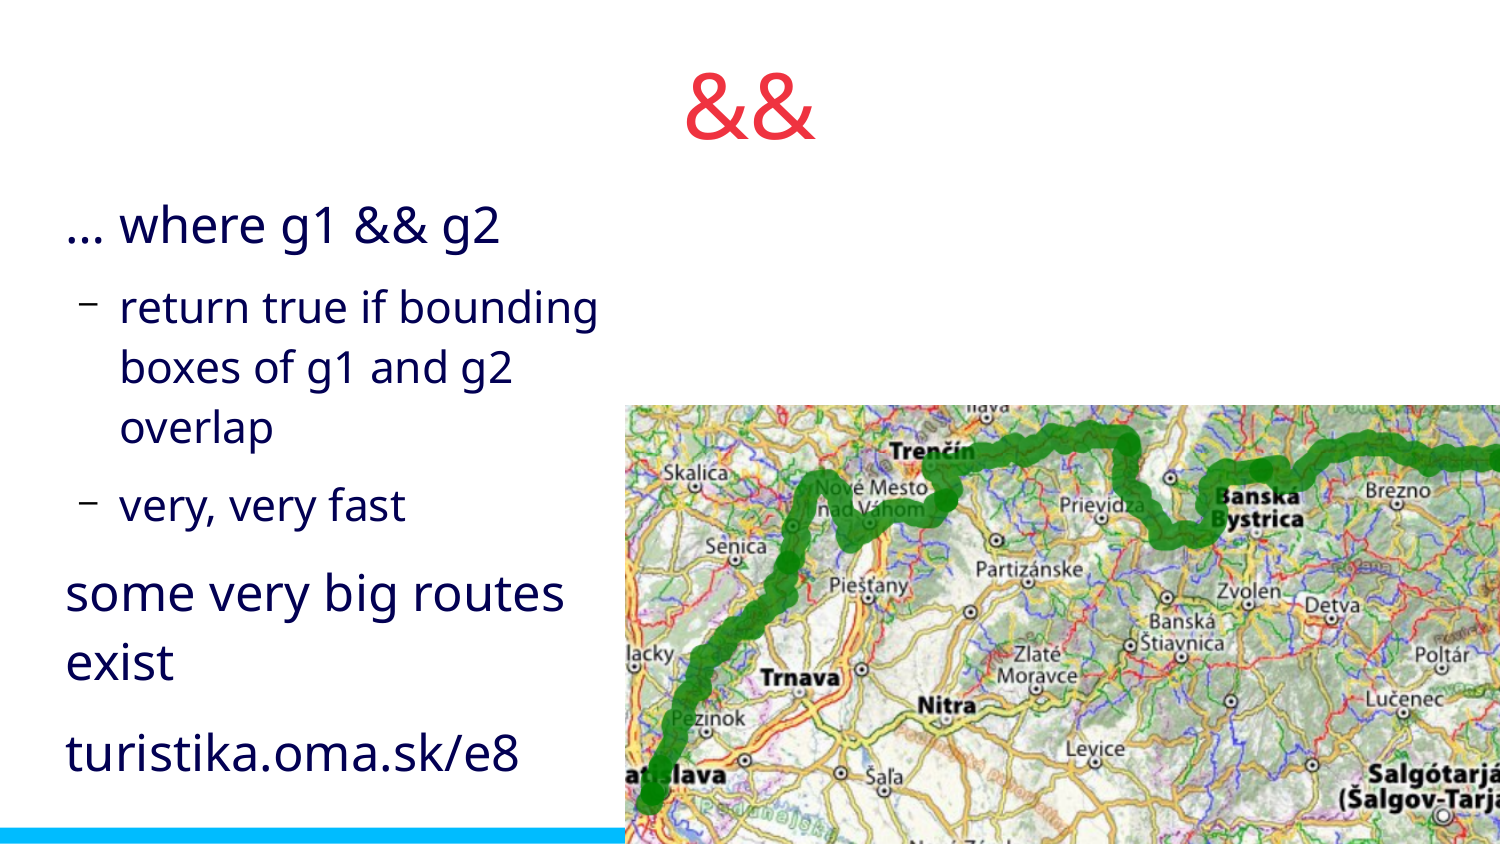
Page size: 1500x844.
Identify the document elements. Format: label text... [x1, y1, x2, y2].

title && [75, 33, 1425, 175]
list … where g1 && g2 return true if bounding boxes of g1 and g2 overlap very, very fast some very big routes exist turistika.oma.sk/e8 [11, 188, 626, 797]
picture [625, 405, 1500, 844]
